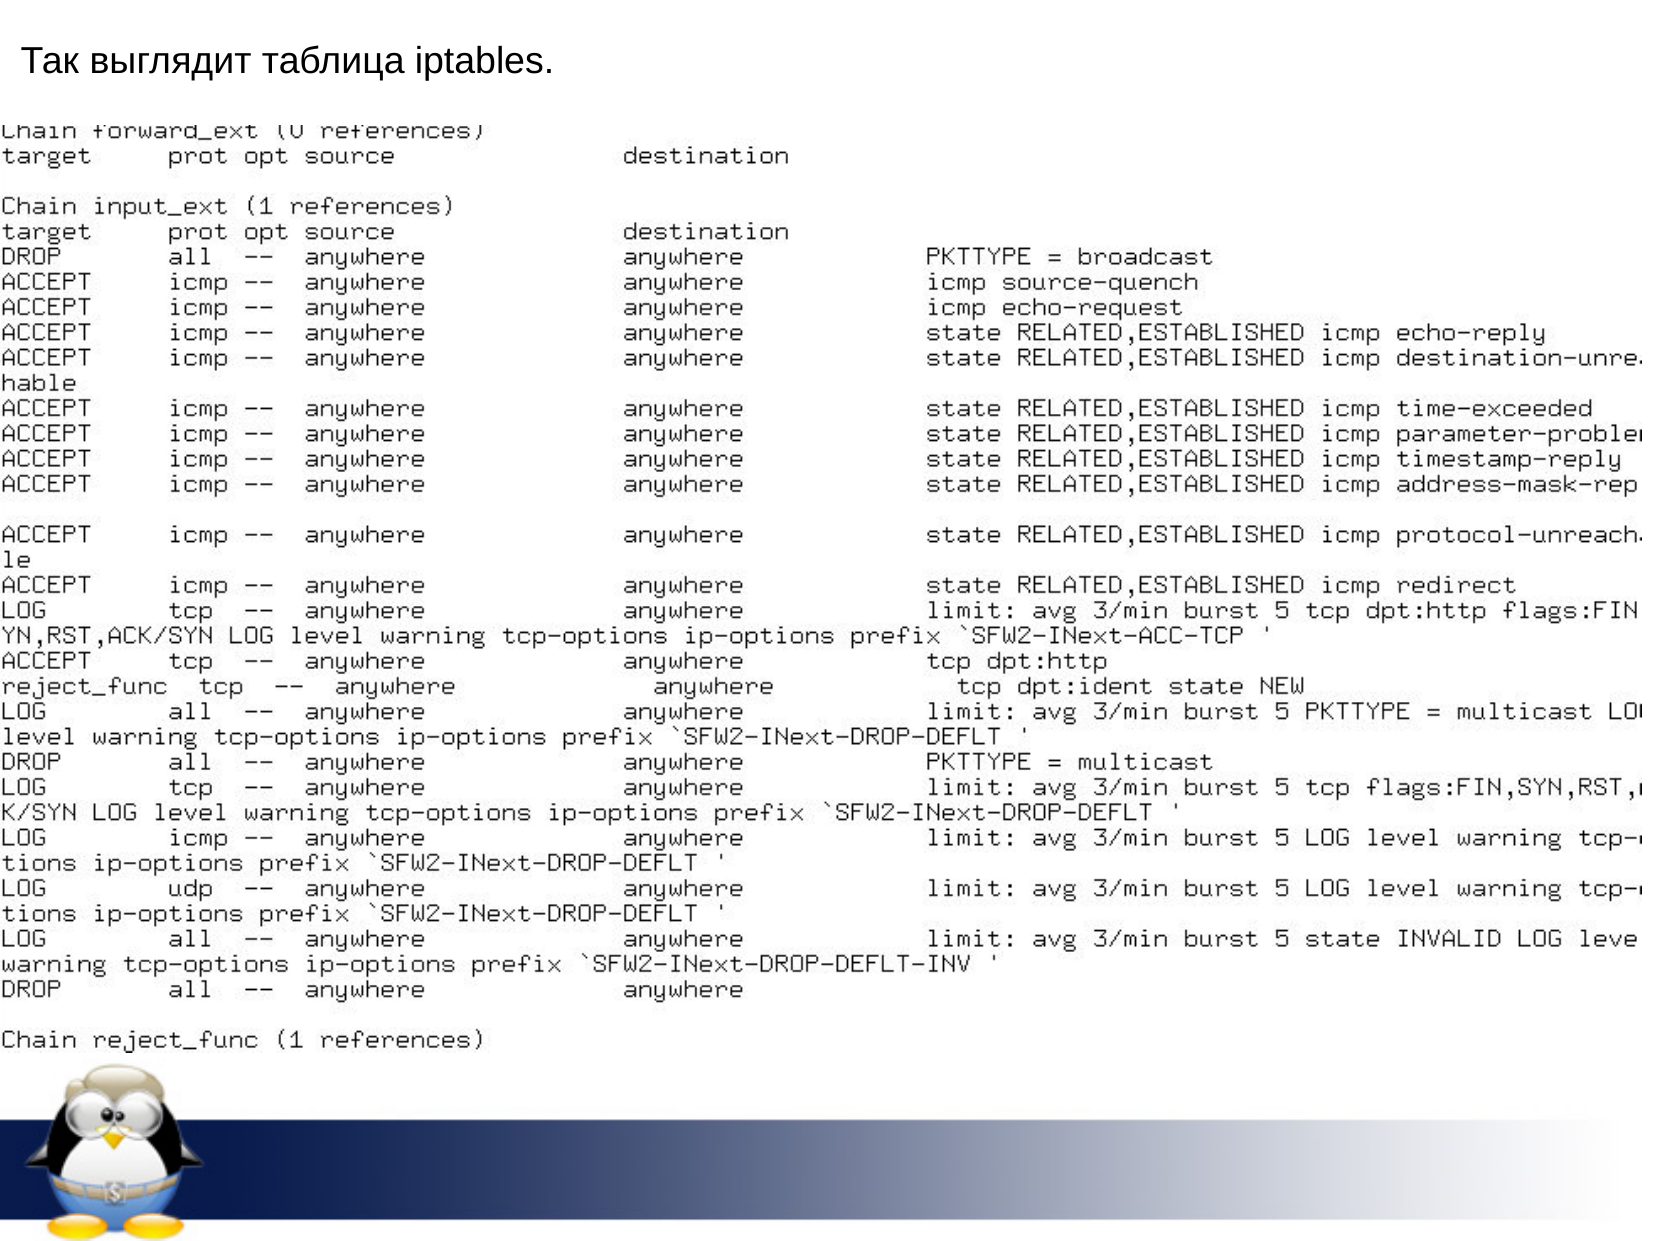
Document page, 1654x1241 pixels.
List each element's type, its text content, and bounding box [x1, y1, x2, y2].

picture [0, 1058, 1654, 1241]
picture [0, 125, 1642, 1053]
text_box Так выглядит таблица iptables. [5, 31, 581, 89]
